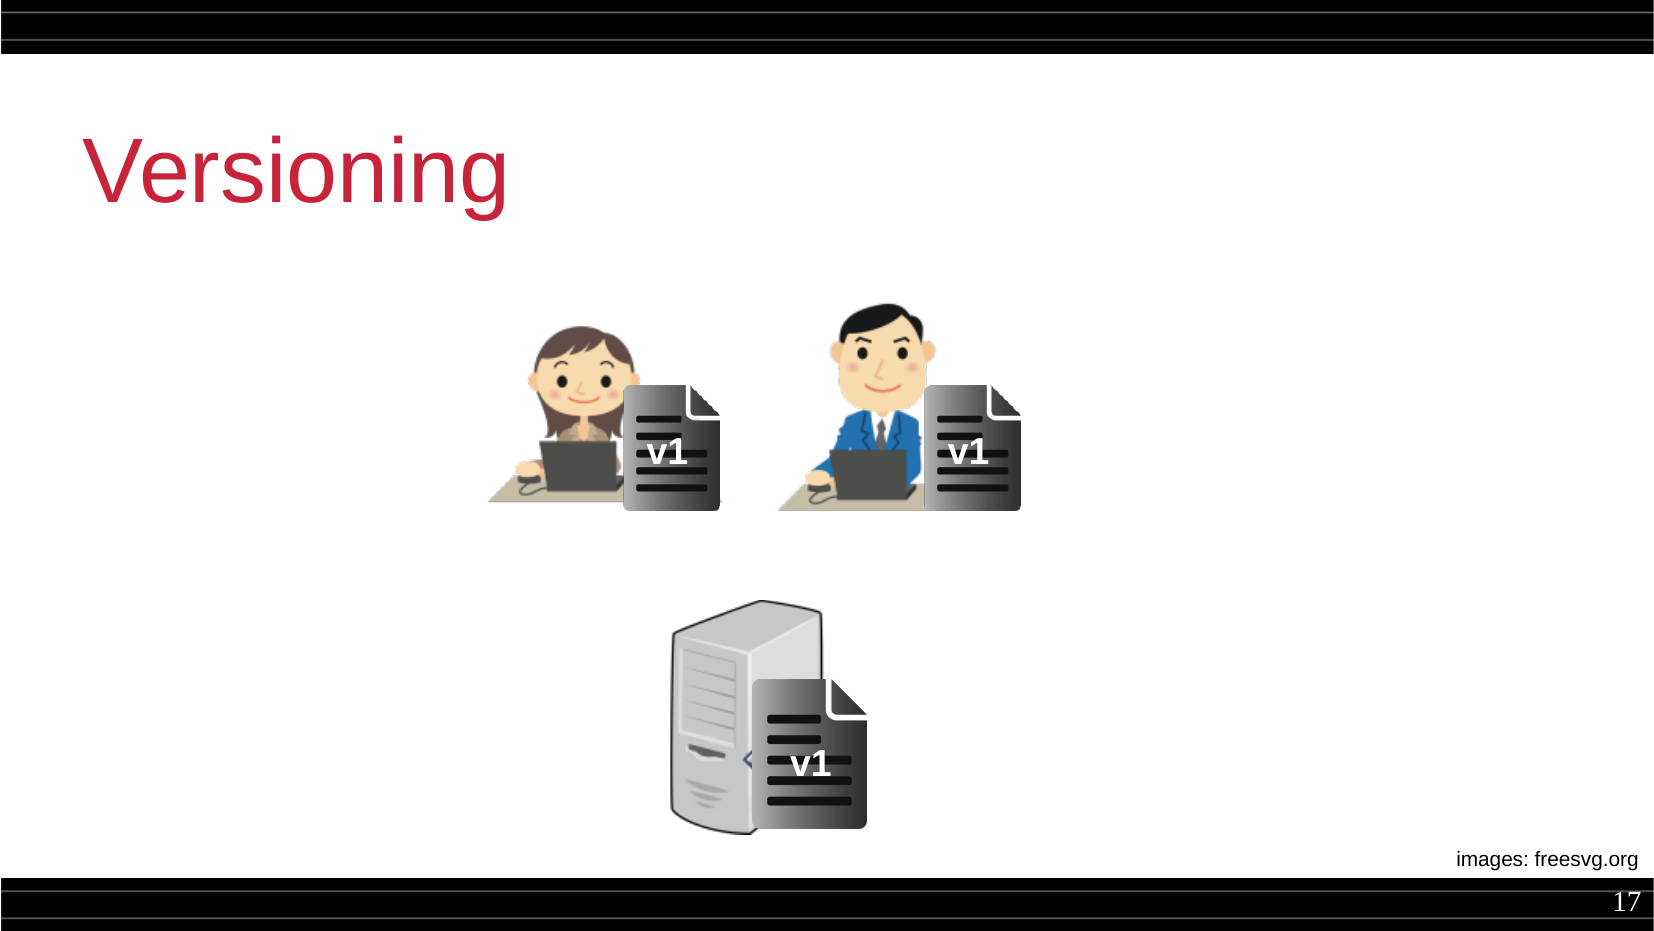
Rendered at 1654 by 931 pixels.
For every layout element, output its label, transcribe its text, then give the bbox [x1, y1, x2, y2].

picture [1, 0, 1654, 54]
picture [778, 290, 1035, 526]
picture [644, 600, 884, 835]
text_box v1 [933, 423, 1005, 481]
text_box v1 [775, 735, 847, 793]
picture [1, 878, 1654, 931]
text_box v1 [631, 423, 704, 481]
text_box images: freesvg.org [1441, 840, 1654, 902]
picture [488, 297, 734, 532]
title Versioning [82, 92, 1571, 249]
